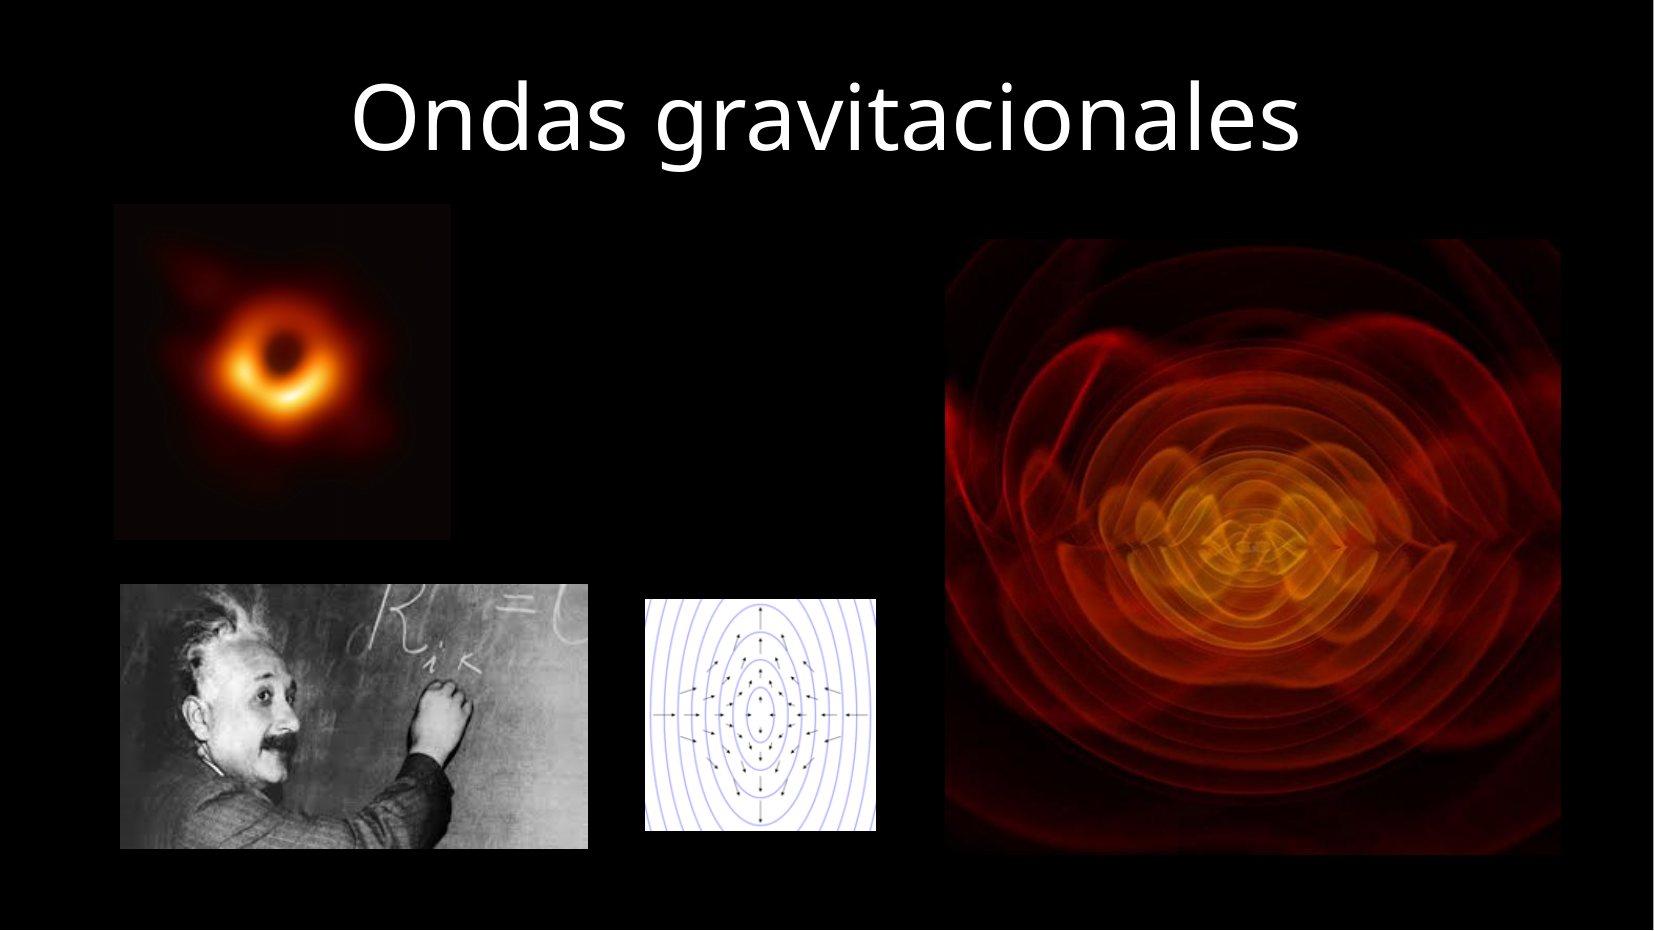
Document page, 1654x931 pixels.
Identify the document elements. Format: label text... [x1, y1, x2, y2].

picture [114, 204, 451, 541]
title Ondas gravitacionales [82, 37, 1571, 193]
picture [645, 599, 876, 831]
picture [120, 584, 588, 849]
picture [945, 239, 1561, 856]
